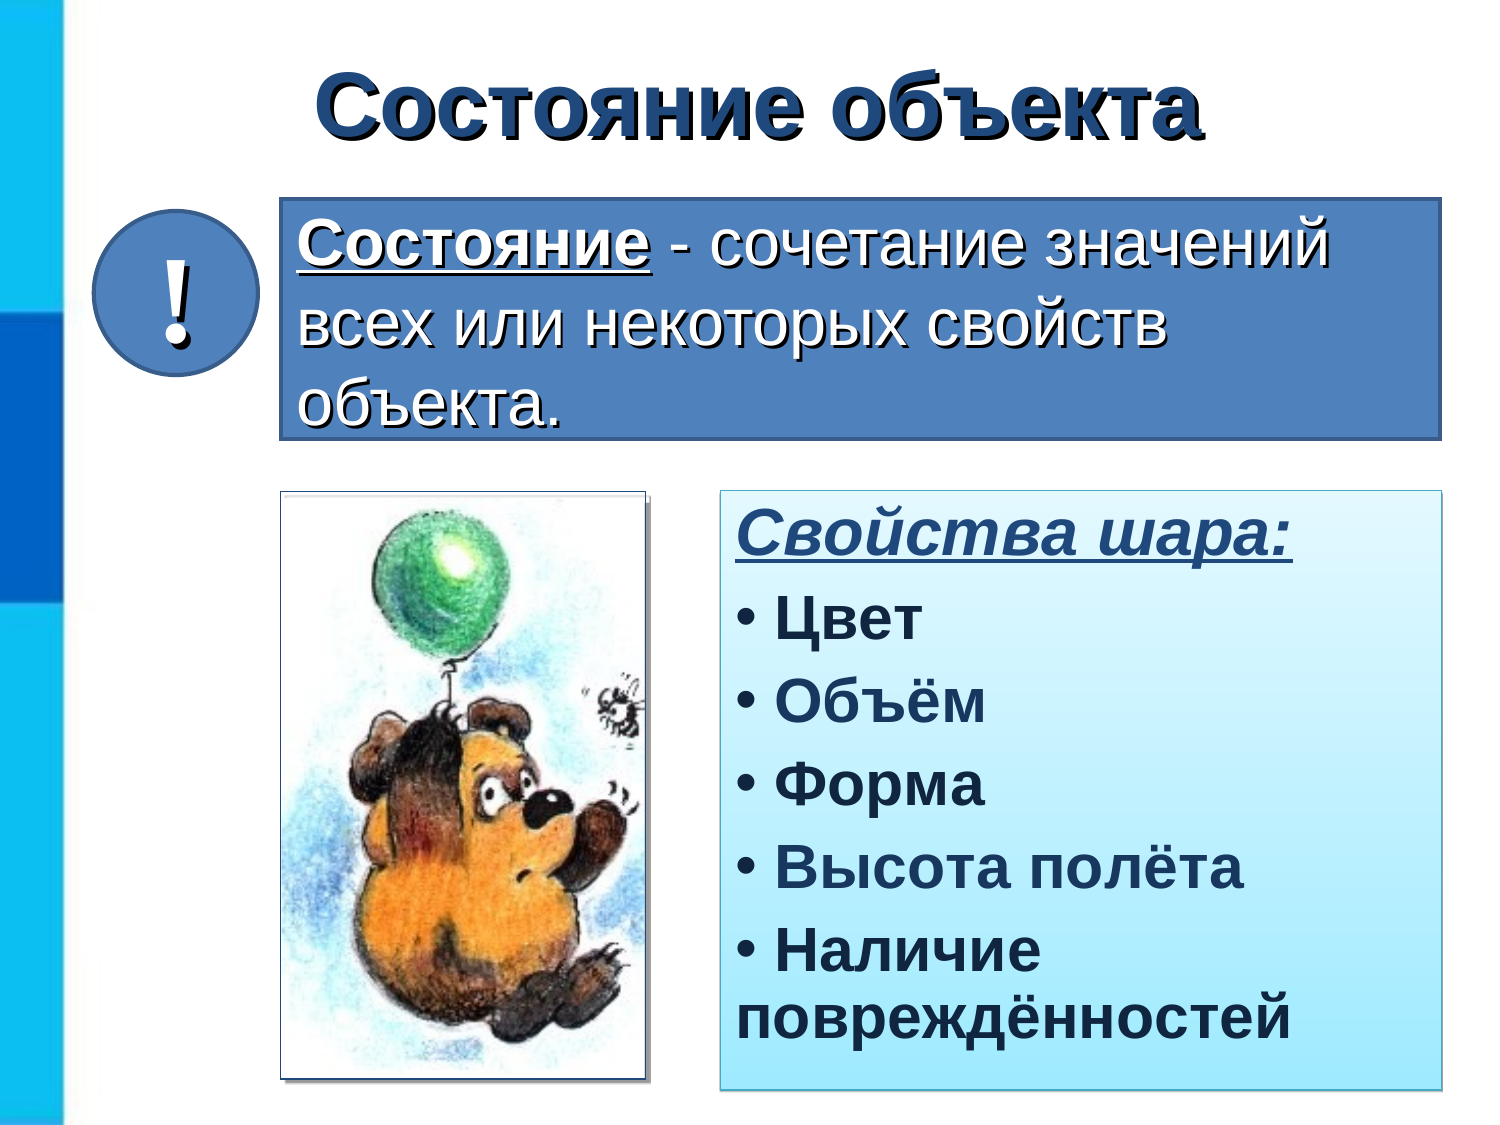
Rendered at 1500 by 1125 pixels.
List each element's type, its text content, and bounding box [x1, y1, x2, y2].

text_box ! [93, 210, 258, 376]
title Состояние - сочетание значений всех или некоторых свойств объекта. [281, 200, 1441, 440]
picture [0, 0, 1500, 1125]
text_box Свойства шара: Цвет Объём Форма Высота полёта Наличие повреждённостей [720, 490, 1442, 1090]
text_box Состояние объекта [50, 0, 1465, 200]
